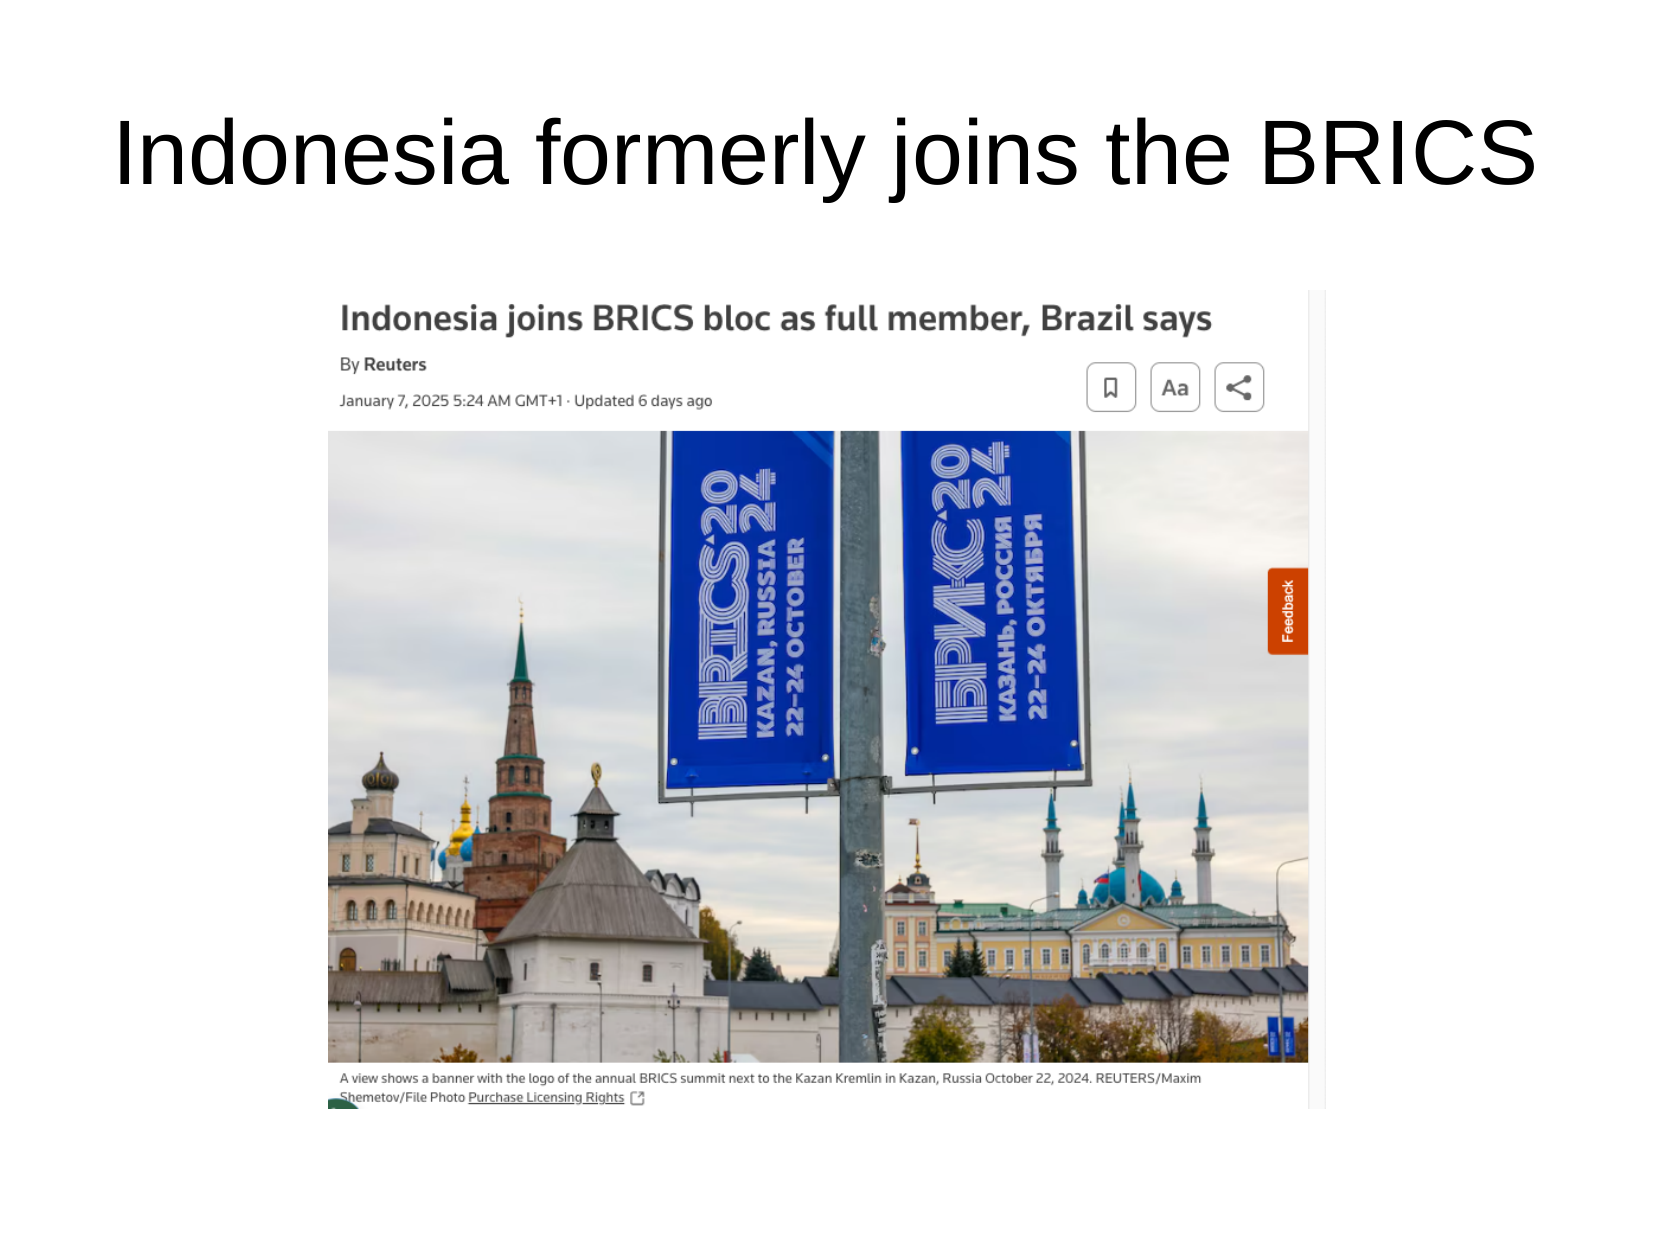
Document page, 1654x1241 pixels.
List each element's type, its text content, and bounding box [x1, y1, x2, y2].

picture [328, 290, 1326, 1109]
title Indonesia formerly joins the BRICS [82, 49, 1571, 257]
